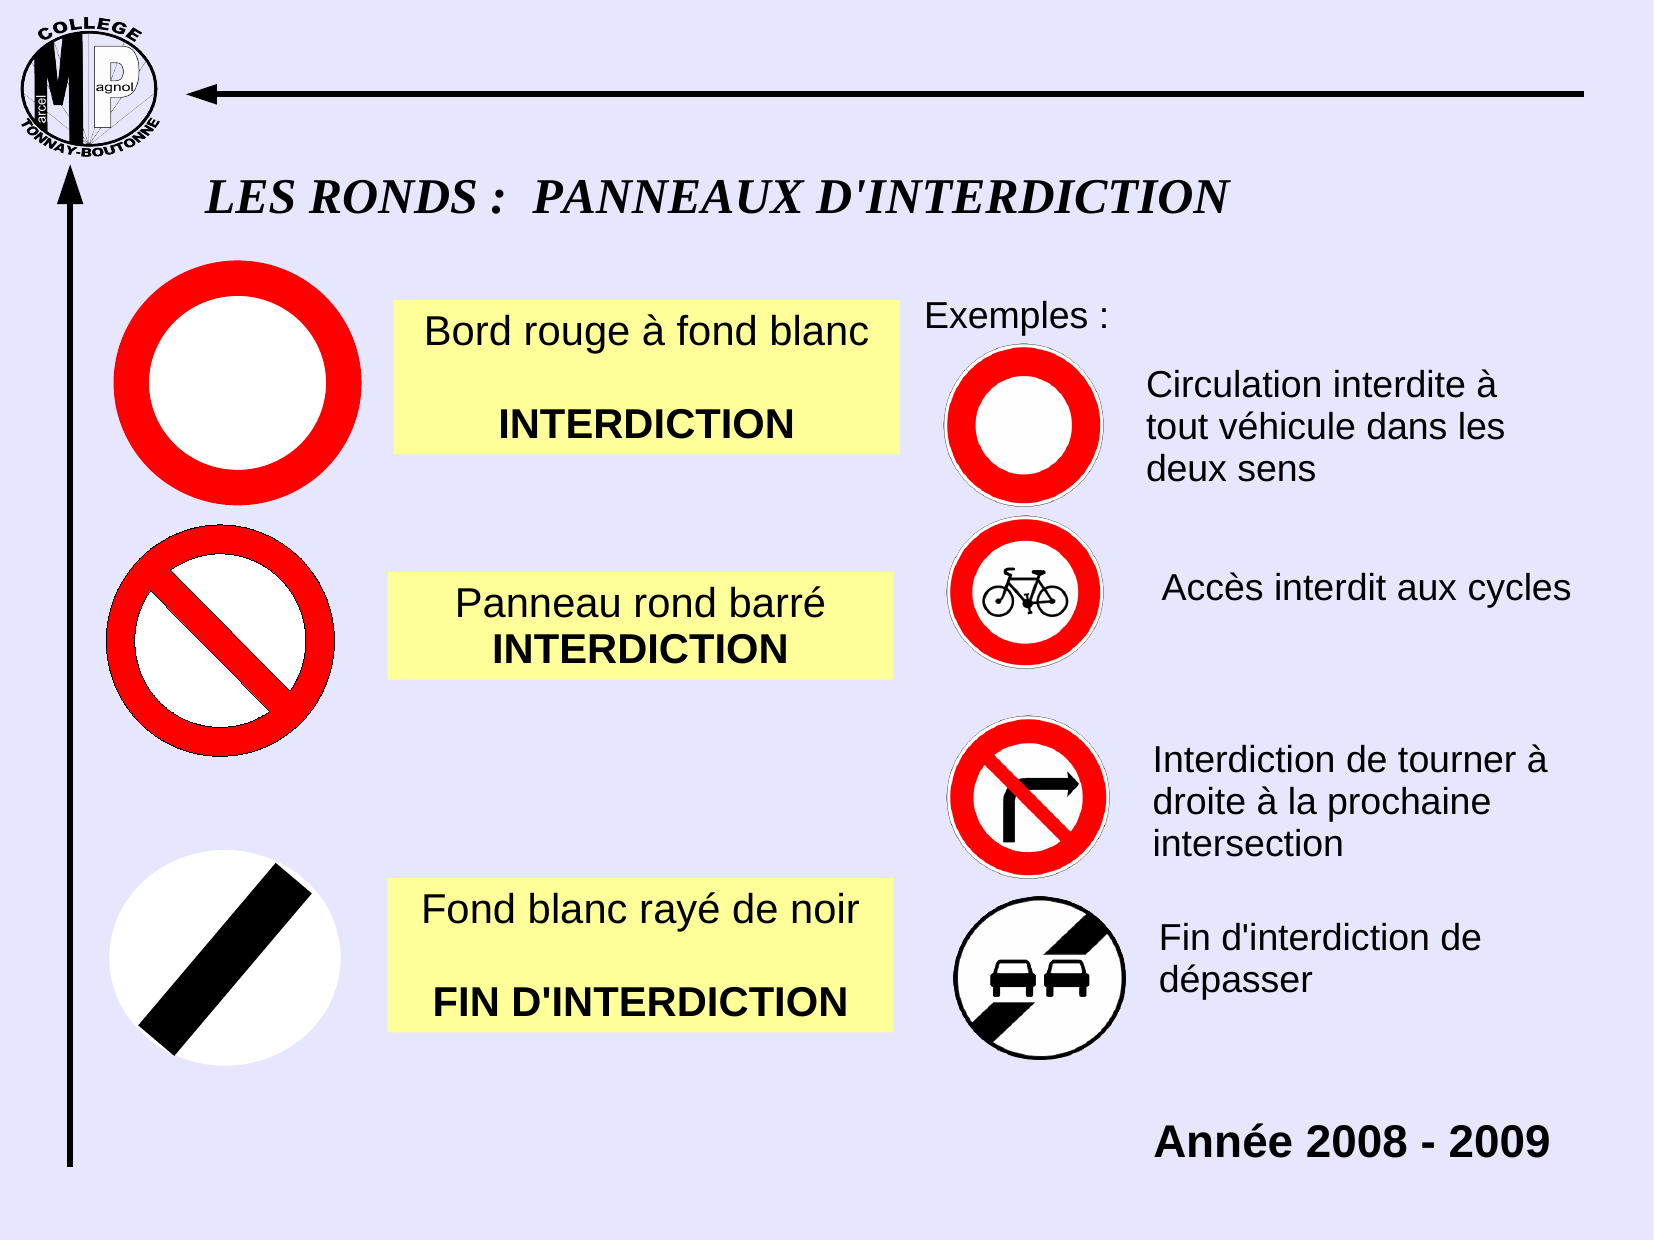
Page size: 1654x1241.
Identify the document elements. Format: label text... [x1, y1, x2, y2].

picture [953, 896, 1126, 1060]
text_box LES RONDS : PANNEAUX D'INTERDICTION [190, 161, 1379, 233]
text_box Accès interdit aux cycles [1146, 559, 1588, 617]
text_box Interdiction de tourner à droite à la prochaine intersection [1137, 731, 1585, 873]
text_box Année 2008 - 2009 [1138, 1108, 1574, 1175]
text_box Exemples : [909, 287, 1126, 345]
picture [946, 515, 1104, 669]
picture [946, 715, 1110, 879]
picture [19, 17, 160, 157]
text_box [109, 849, 341, 1066]
text_box Circulation interdite à tout véhicule dans les deux sens [1131, 356, 1544, 498]
text_box Fin d'interdiction de dépasser [1144, 909, 1613, 1009]
text_box [131, 278, 344, 488]
text_box [106, 524, 335, 757]
text_box Panneau rond barré INTERDICTION [387, 571, 894, 680]
text_box Fond blanc rayé de noir FIN D'INTERDICTION [387, 878, 894, 1033]
text_box Bord rouge à fond blanc INTERDICTION [393, 300, 900, 455]
picture [943, 343, 1104, 507]
